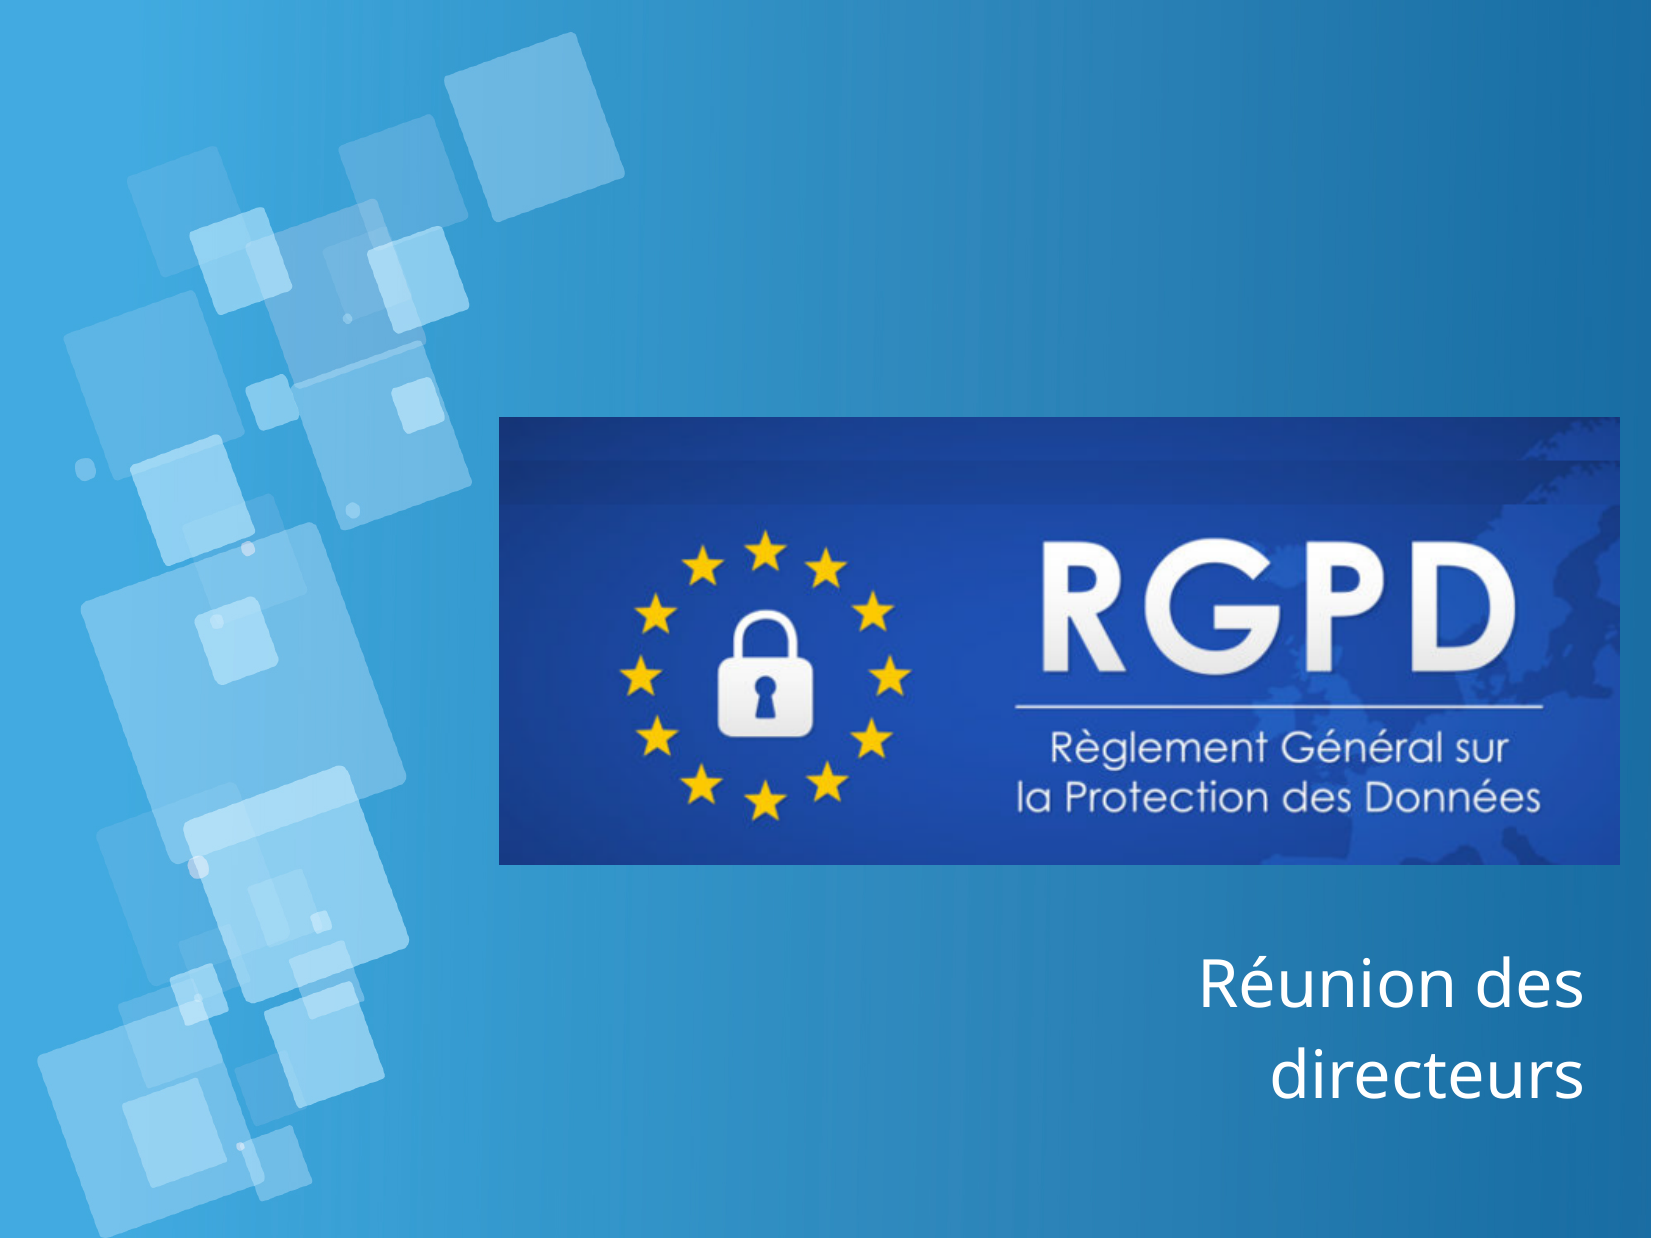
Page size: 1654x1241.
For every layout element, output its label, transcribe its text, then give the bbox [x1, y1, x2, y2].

subtitle Réunion des directeurs [895, 970, 1586, 1084]
picture [0, 0, 1651, 1238]
